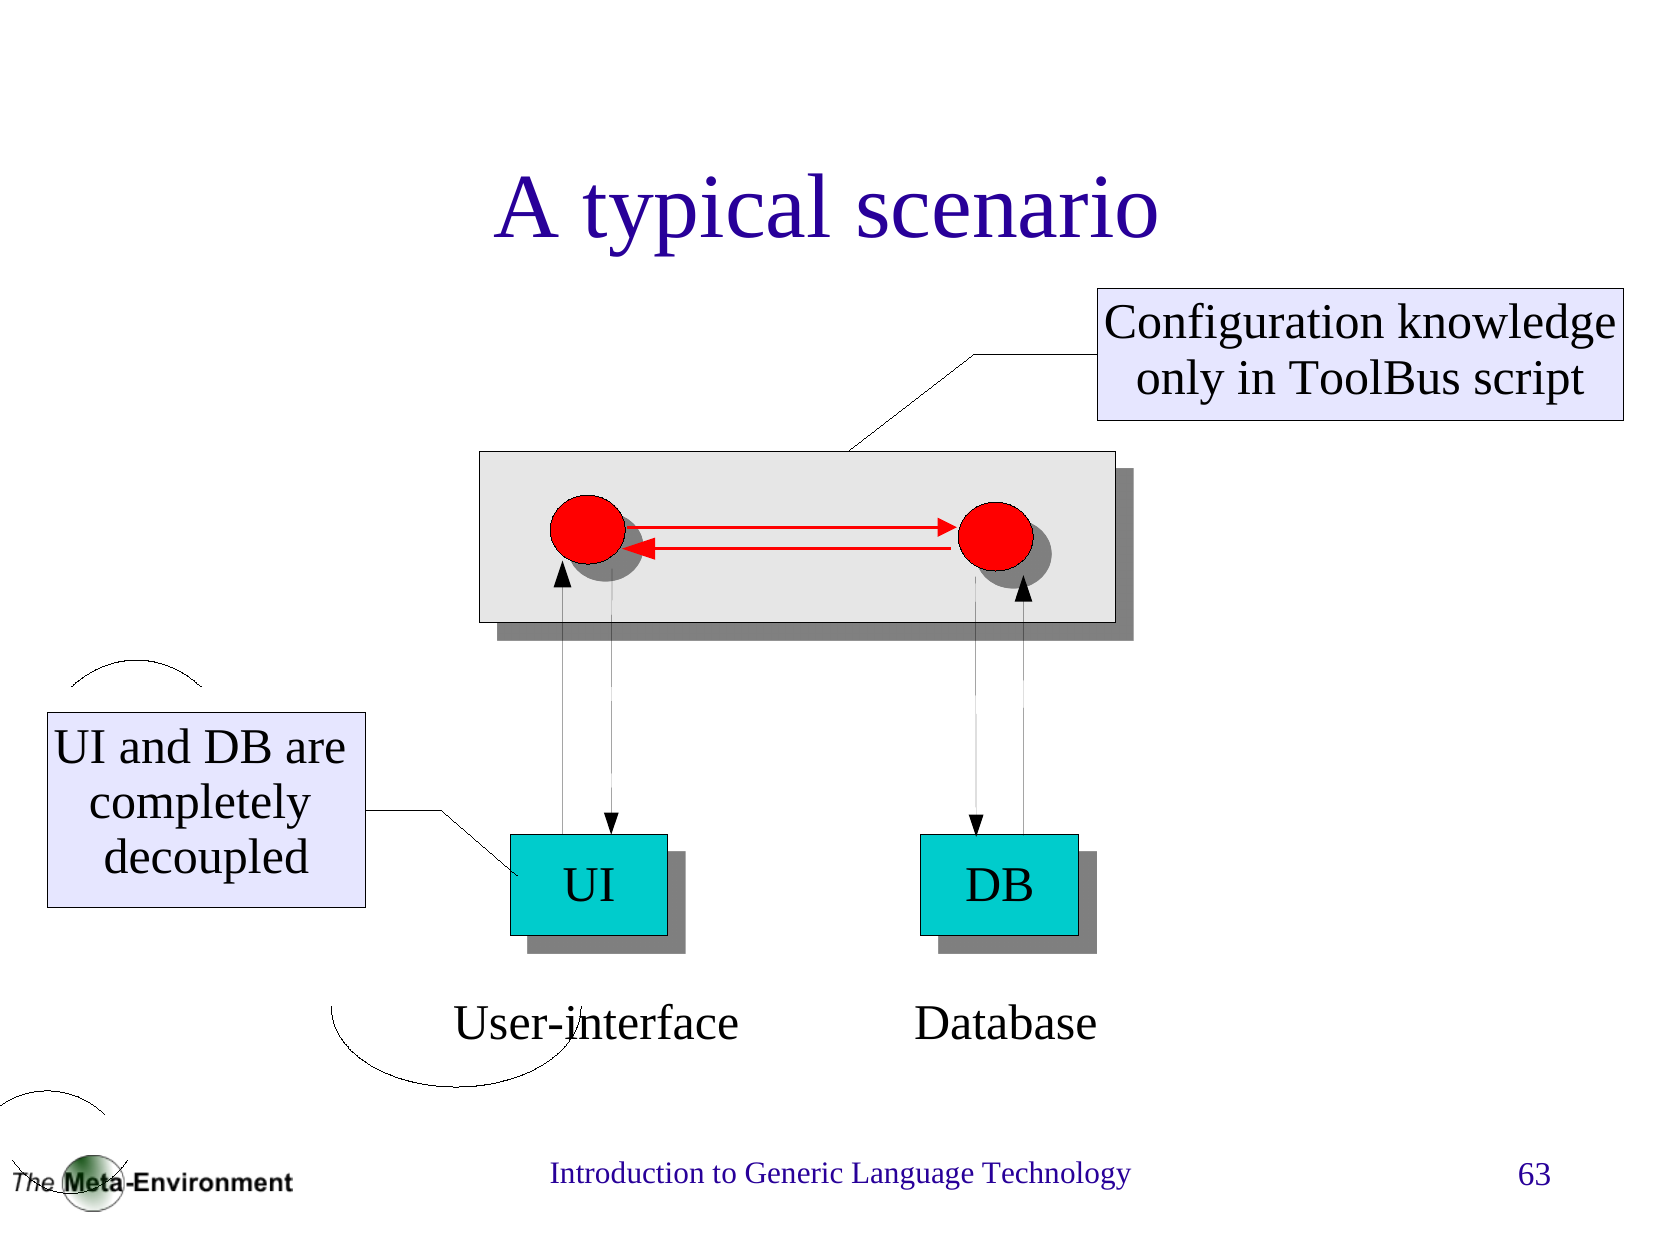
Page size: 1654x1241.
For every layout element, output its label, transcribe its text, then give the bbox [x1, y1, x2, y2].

text_box UI [510, 834, 668, 936]
text_box Configuration knowledge only in ToolBus script [1097, 288, 1624, 421]
text_box [479, 451, 1116, 623]
title A typical scenario [121, 102, 1534, 311]
picture [13, 1155, 293, 1212]
text_box DB [920, 834, 1079, 936]
text_box Database [914, 994, 1099, 1056]
text_box User-interface [453, 995, 741, 1056]
text_box UI and DB are completely decoupled [47, 712, 366, 908]
